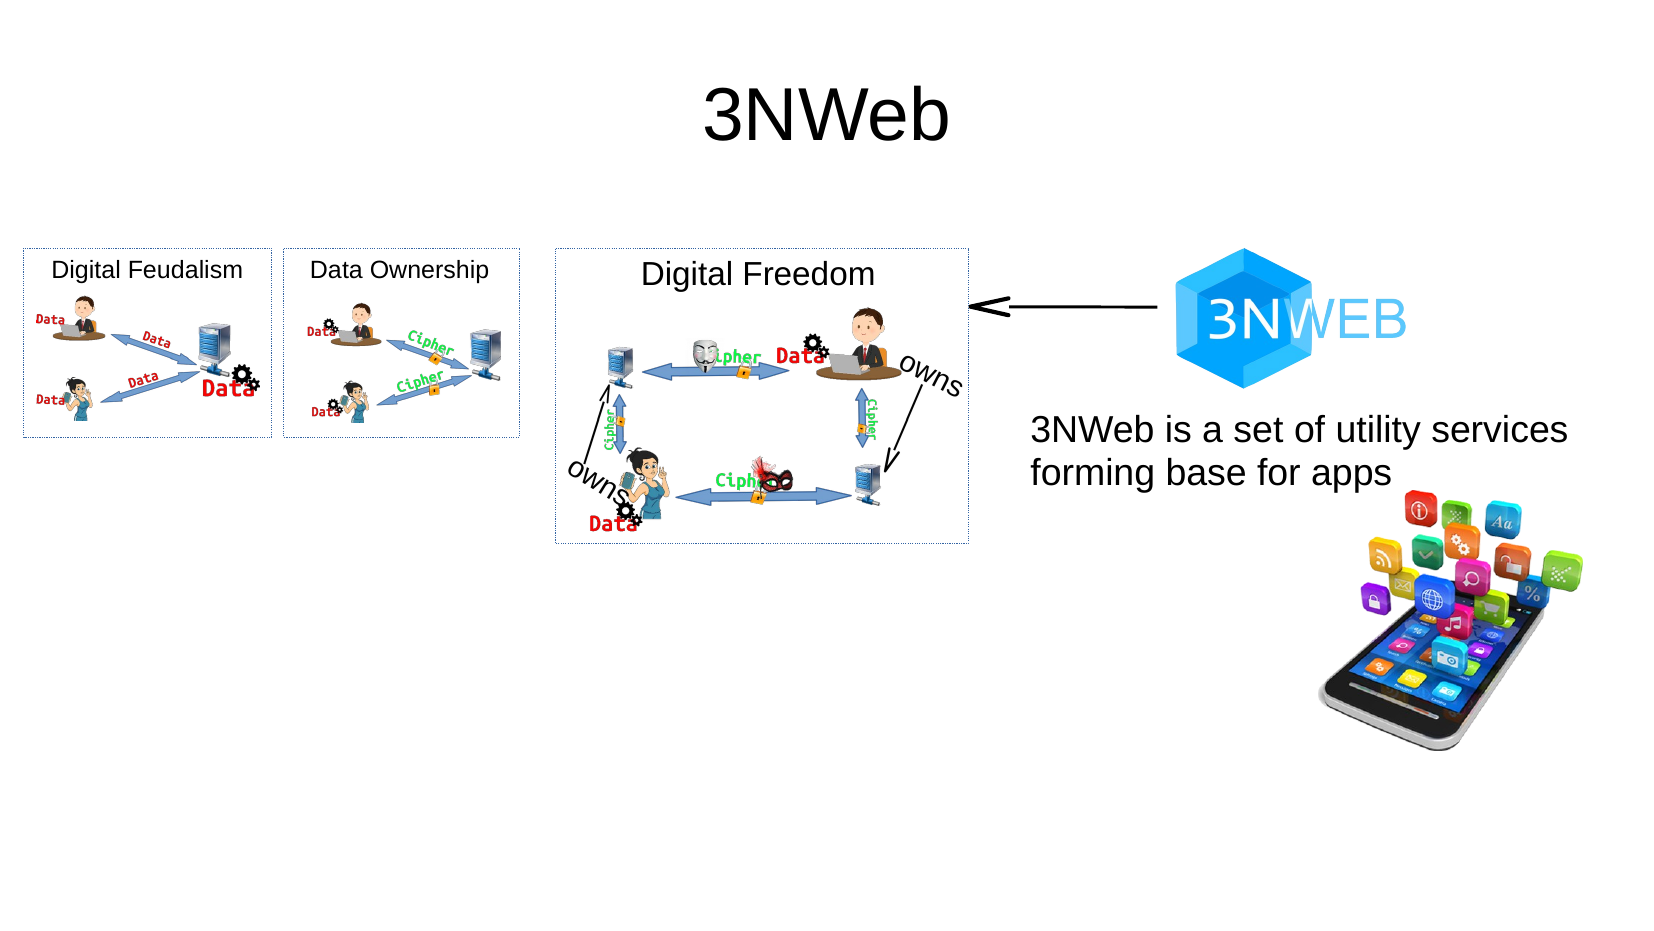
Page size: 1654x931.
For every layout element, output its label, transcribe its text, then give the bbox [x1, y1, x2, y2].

text_box Data Ownership [295, 248, 532, 291]
picture [307, 302, 501, 423]
text_box Digital Freedom [625, 248, 898, 308]
text_box Digital Feudalism [36, 248, 273, 291]
title 3NWeb [82, 37, 1571, 193]
text_box 3NWeb is a set of utility services forming base for apps [1015, 401, 1595, 543]
picture [1175, 247, 1406, 389]
picture [566, 306, 964, 532]
picture [36, 295, 260, 421]
picture [1251, 484, 1642, 756]
